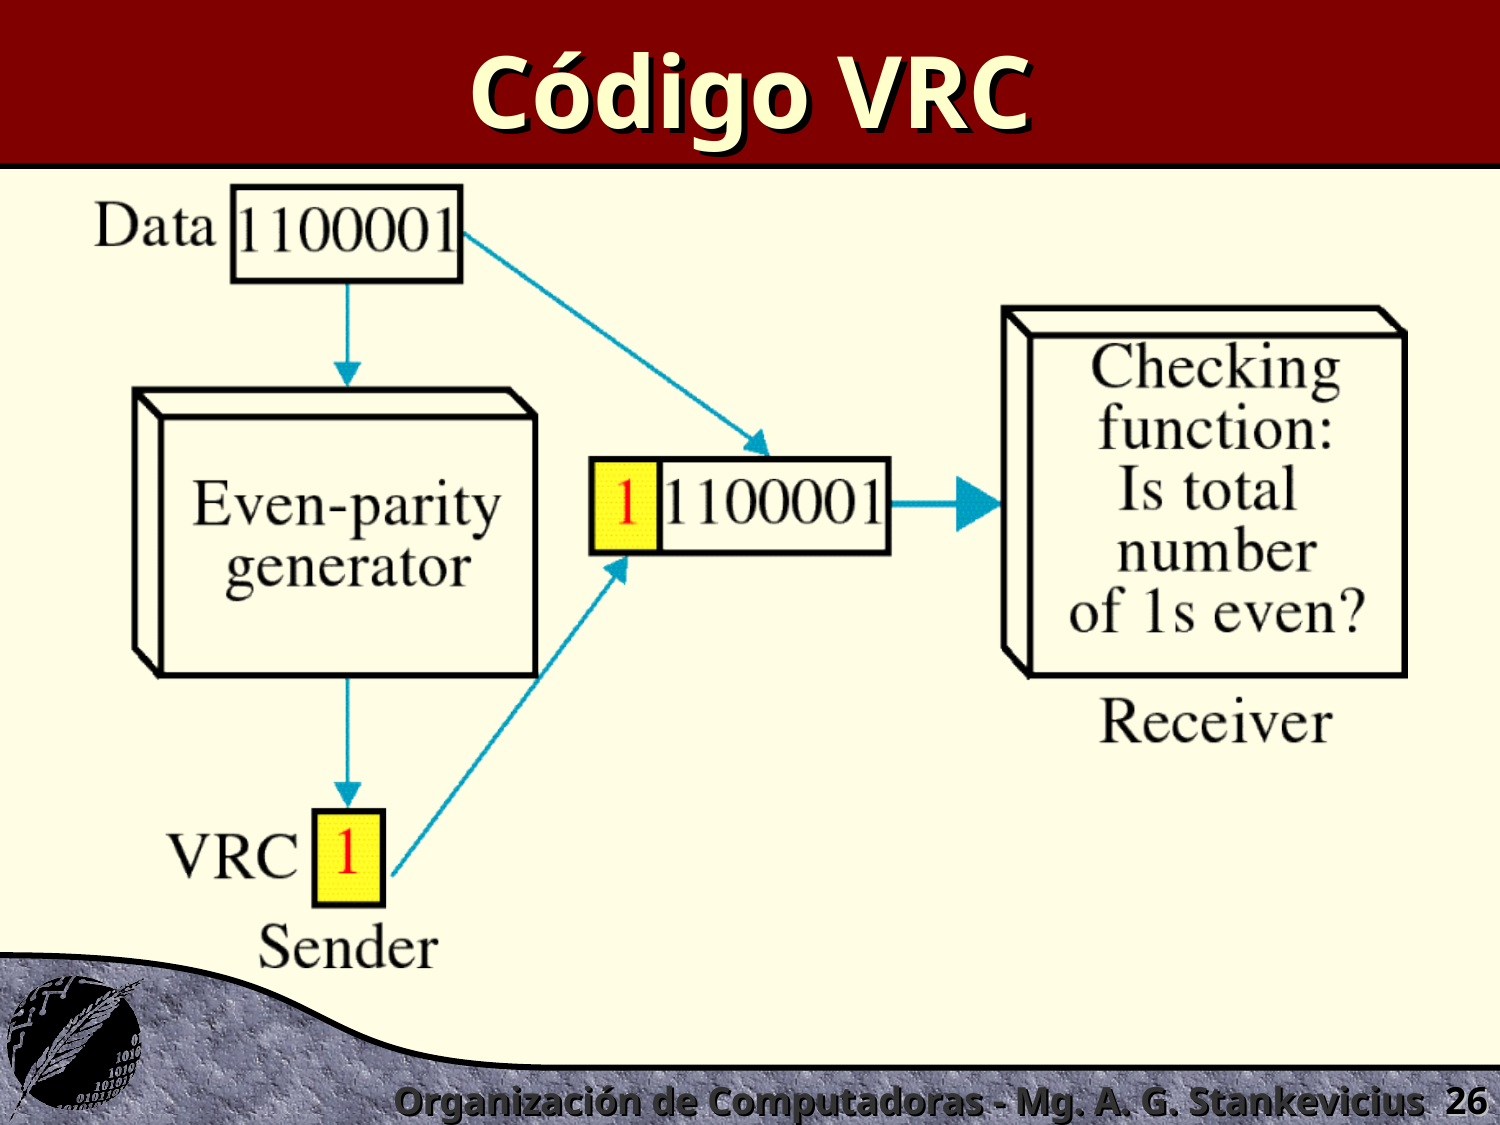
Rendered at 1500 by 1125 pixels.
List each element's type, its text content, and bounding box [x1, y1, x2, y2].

picture [802, 1100, 806, 1110]
title Código VRC [15, 5, 1485, 160]
picture [0, 181, 1500, 1125]
picture [448, 1100, 455, 1110]
picture [1058, 1100, 1065, 1110]
